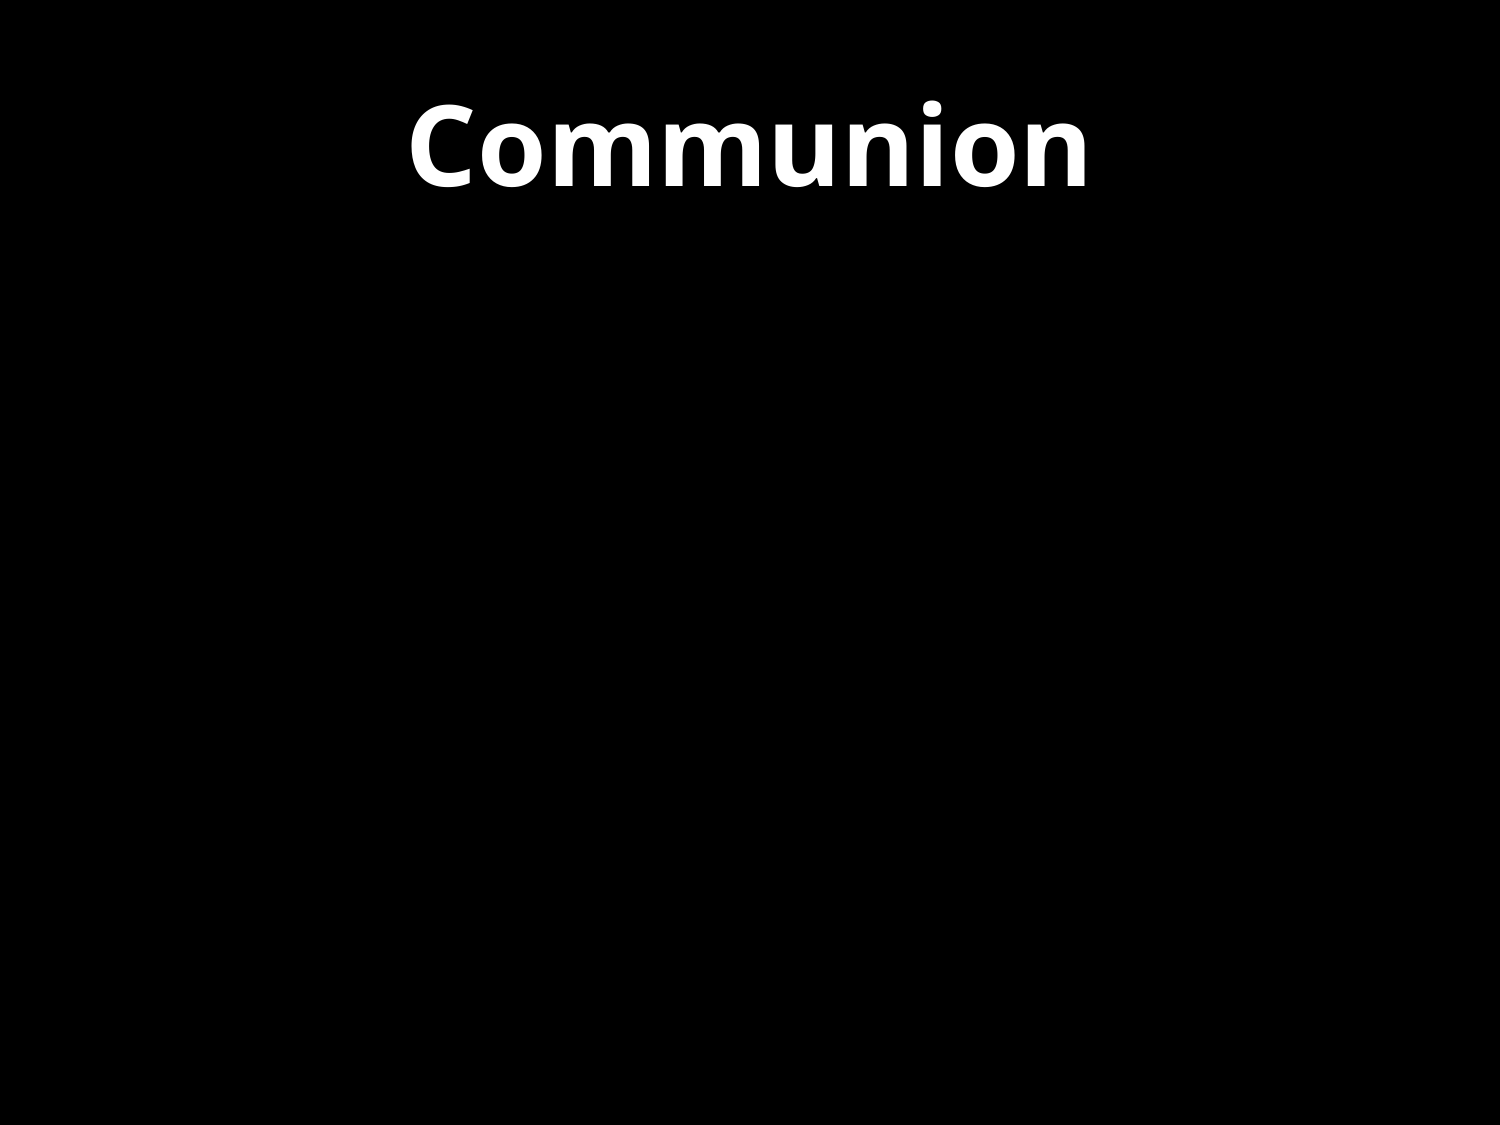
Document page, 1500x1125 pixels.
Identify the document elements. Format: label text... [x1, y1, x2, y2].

text_box Communion [75, 66, 1426, 1005]
